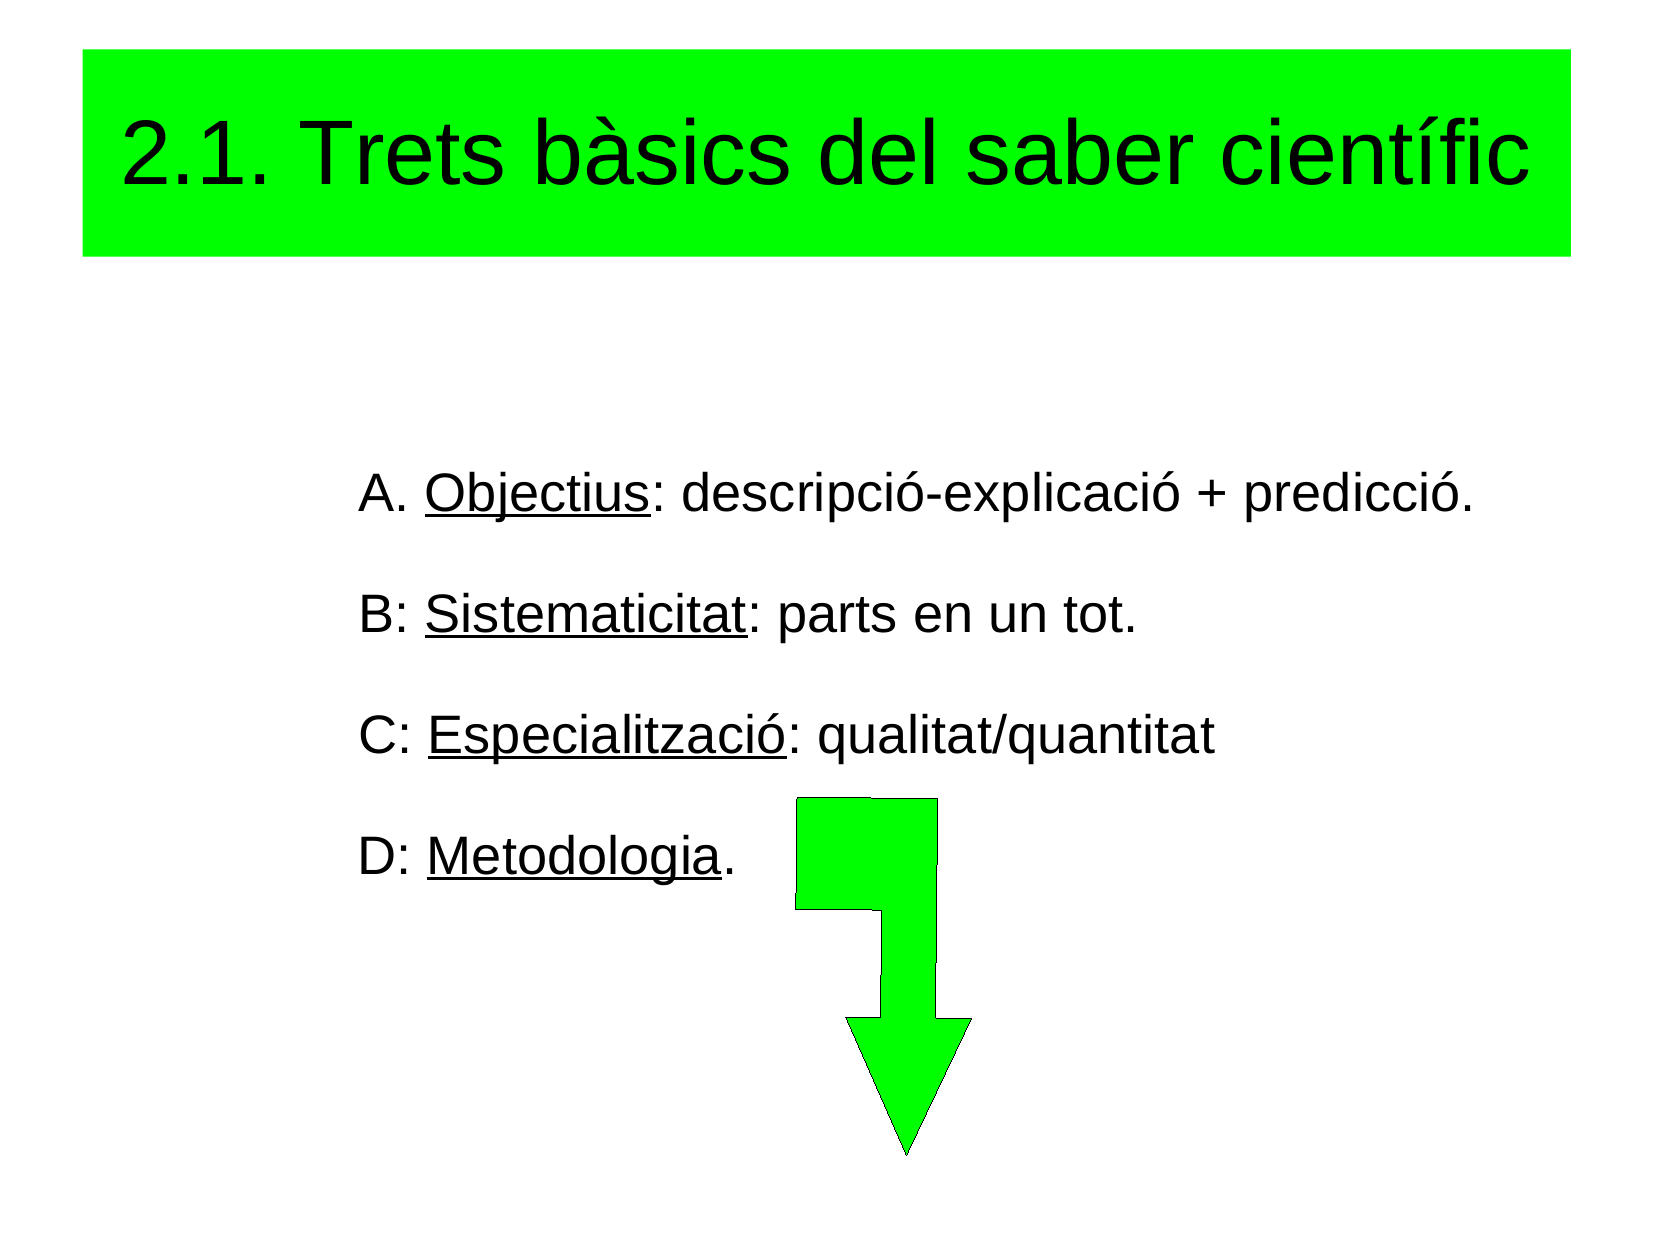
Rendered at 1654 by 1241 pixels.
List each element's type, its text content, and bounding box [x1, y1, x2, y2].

title 2.1. Trets bàsics del saber científic [82, 49, 1571, 257]
text_box [795, 797, 972, 1156]
subtitle A. Objectius: descripció-explicació + predicció. B: Sistematicitat: parts en un tot. C: Especialització: qualitat/quantitat D: Metodologia. [283, 251, 1654, 886]
